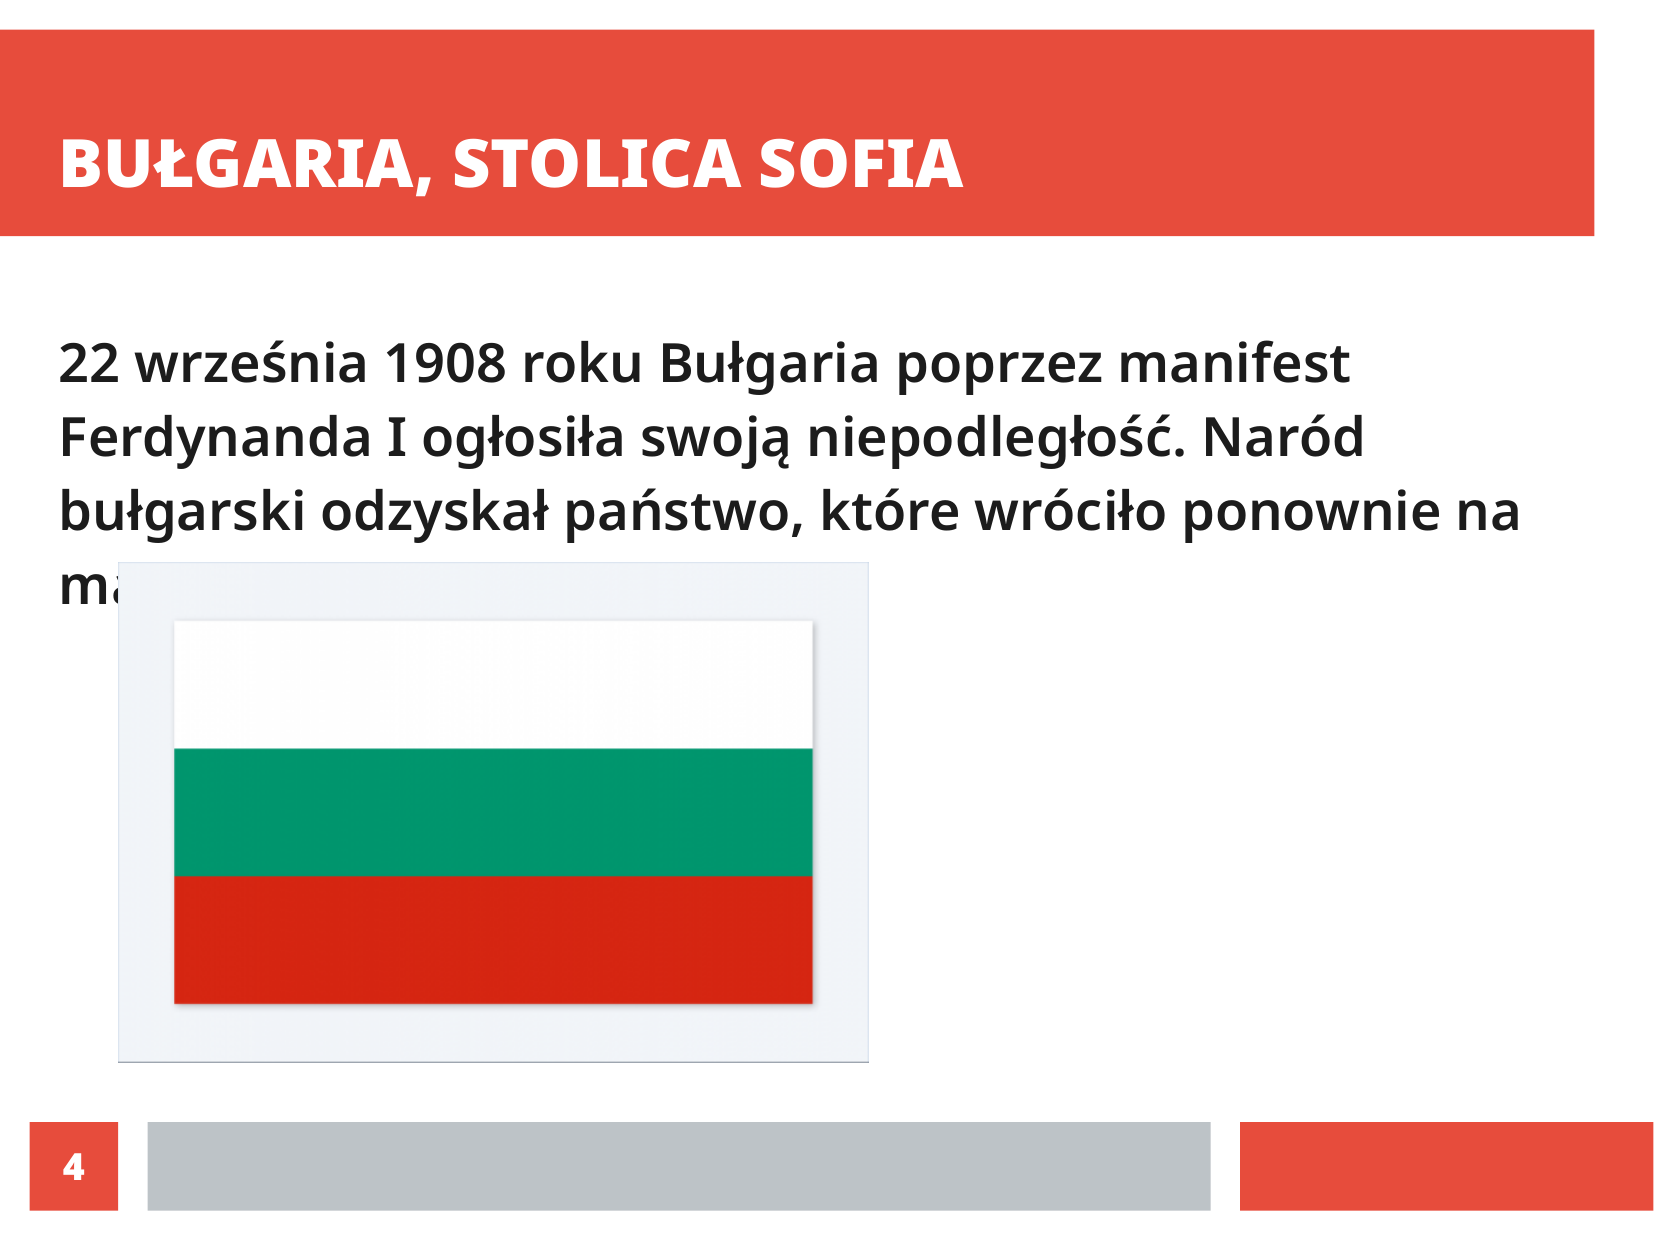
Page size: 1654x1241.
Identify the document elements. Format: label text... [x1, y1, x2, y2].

title BUŁGARIA, STOLICA SOFIA [59, 59, 1595, 207]
picture [118, 562, 869, 1063]
list 22 września 1908 roku Bułgaria poprzez manifest Ferdynanda I ogłosiła swoją niepodległość. Naród bułgarski odzyskał państwo, które wróciło ponownie na mapę świata. [59, 324, 1565, 1093]
